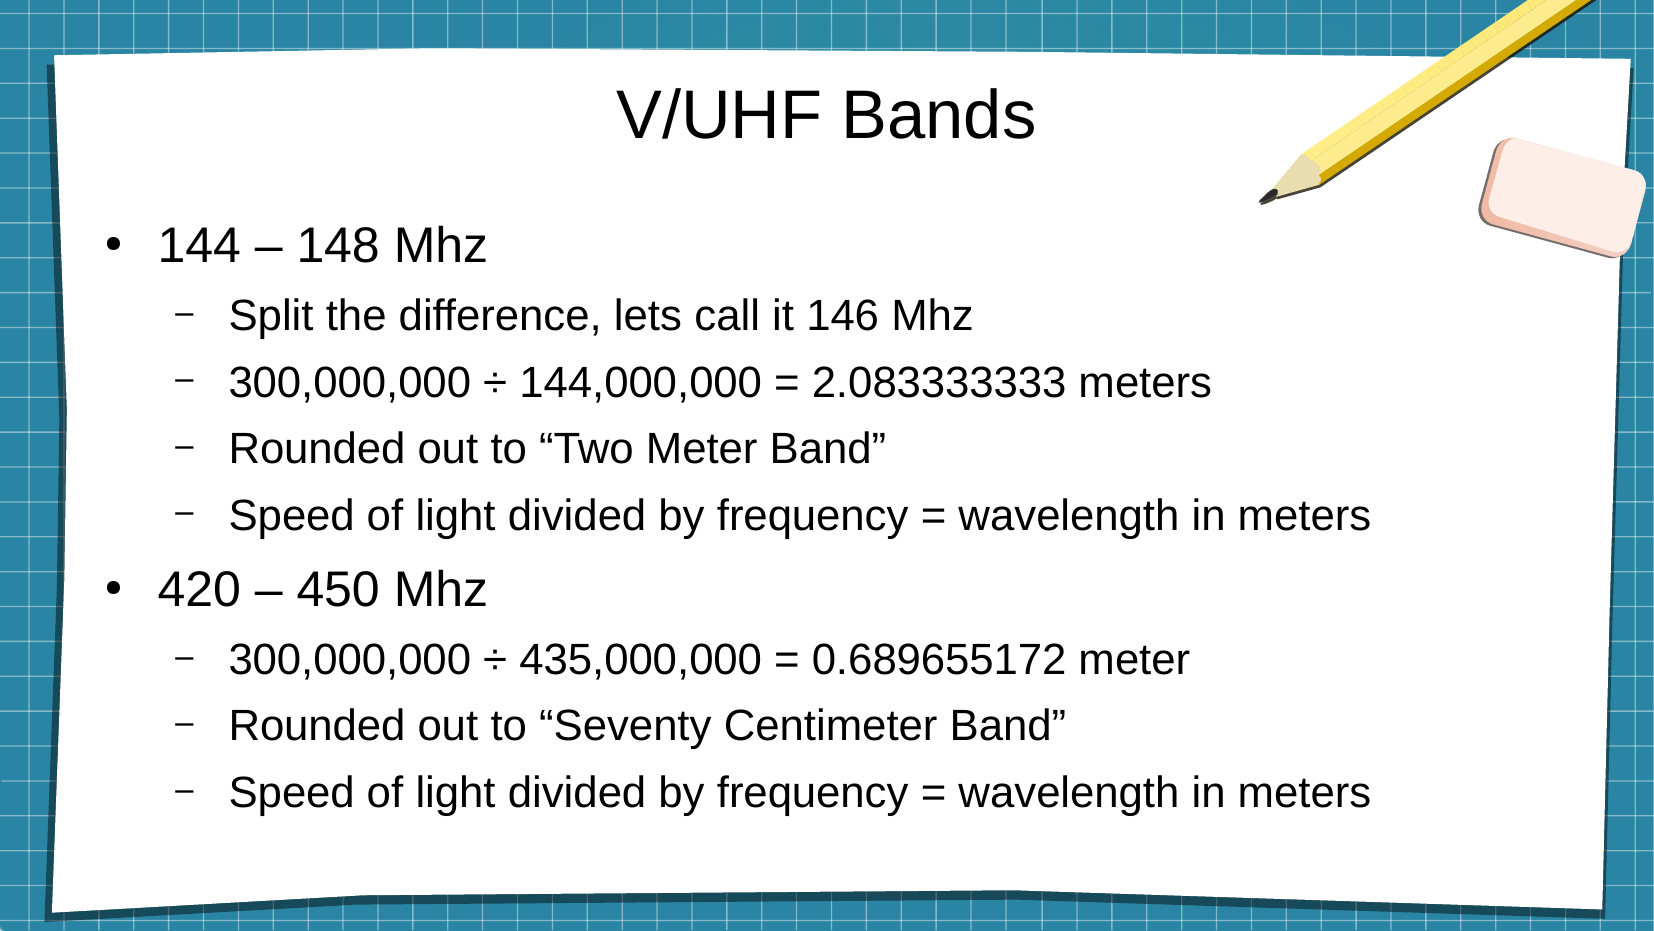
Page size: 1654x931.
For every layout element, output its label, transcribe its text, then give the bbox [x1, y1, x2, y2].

list 144 – 148 Mhz Split the difference, lets call it 146 Mhz 300,000,000 ÷ 144,000,000 = 2.083333333 meters Rounded out to “Two Meter Band” Speed of light divided by frequency = wavelength in meters 420 – 450 Mhz 300,000,000 ÷ 435,000,000 = 0.689655172 meter Rounded out to “Seventy Centimeter Band” Speed of light divided by frequency = wavelength in meters [86, 217, 1576, 863]
title V/UHF Bands [82, 37, 1571, 193]
